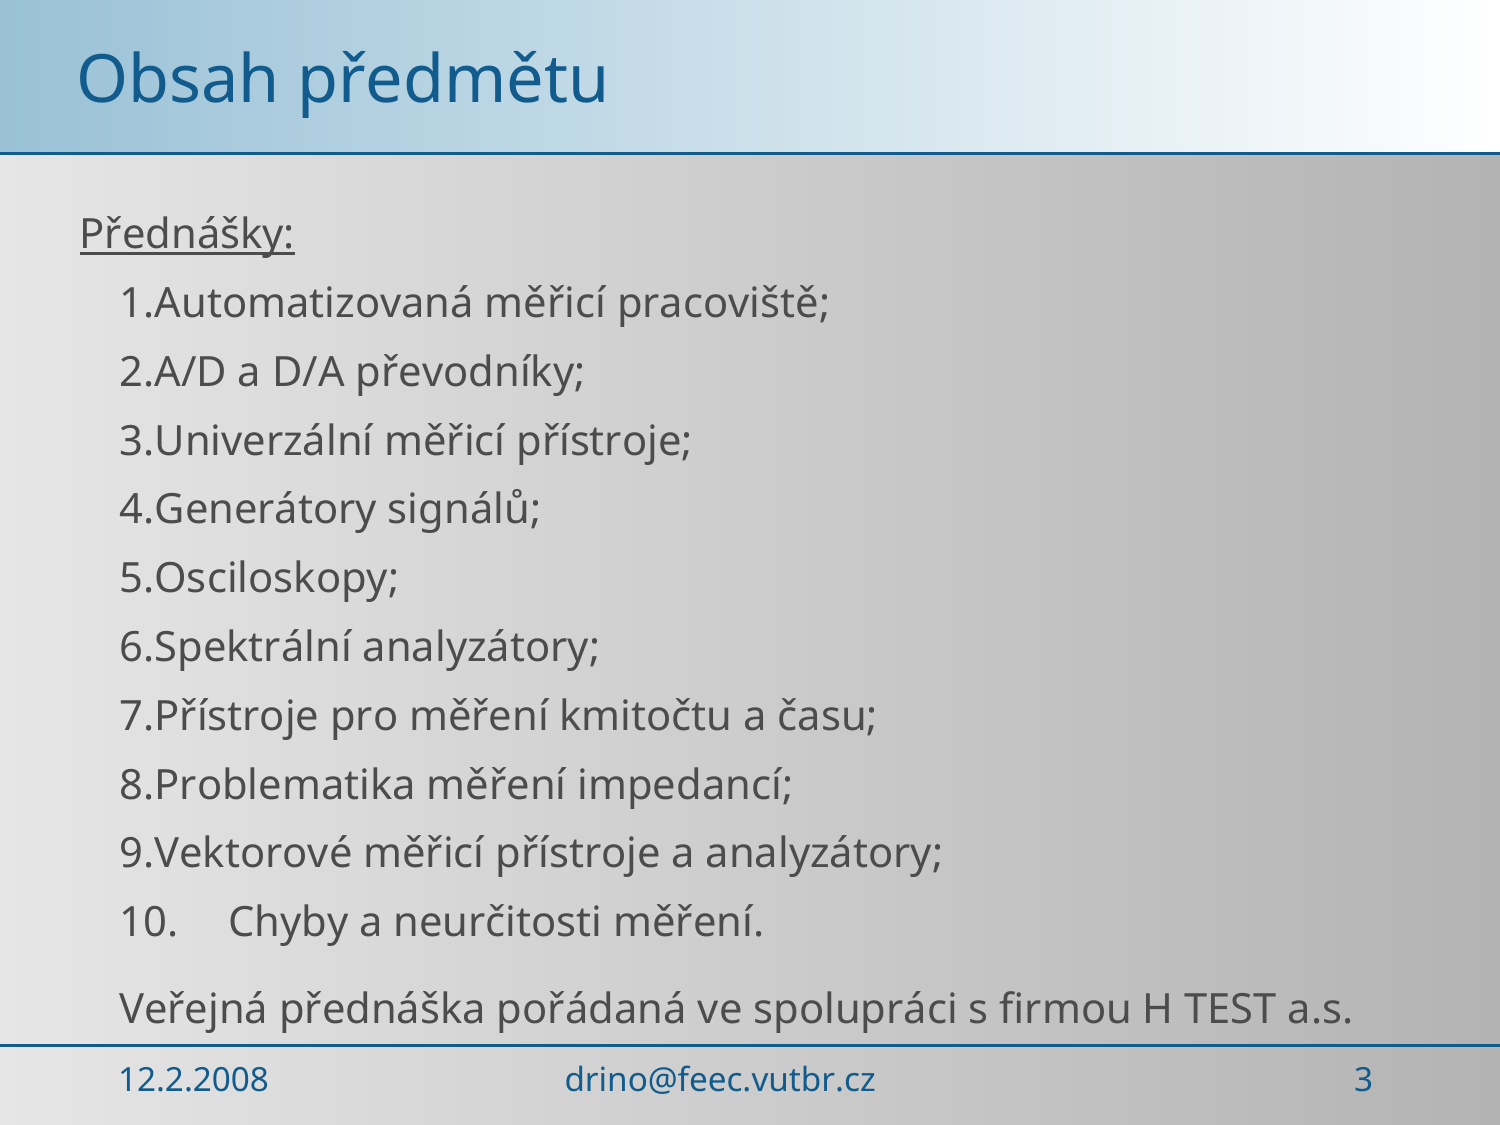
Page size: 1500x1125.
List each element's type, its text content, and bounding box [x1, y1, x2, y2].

text_box <číslo> [1075, 1049, 1388, 1125]
text_box Přednášky: 1. Automatizovaná měřicí pracoviště; 2. A/D a D/A převodníky; 3. Univerzální měřicí přístroje; 4. Generátory signálů; 5. Osciloskopy; 6. Spektrální analyzátory; 7. Přístroje pro měření kmitočtu a času; 8. Problematika měření impedancí; 9. Vektorové měřicí přístroje a analyzátory; 10. Chyby a neurčitosti měření. Veřejná přednáška pořádaná ve spolupráci s firmou H TEST a.s. [64, 196, 1424, 1044]
text_box drino@feec.vutbr.cz [454, 1049, 987, 1125]
text_box 12.2.2008 [103, 1049, 432, 1125]
title Obsah předmětu [0, 0, 1500, 152]
